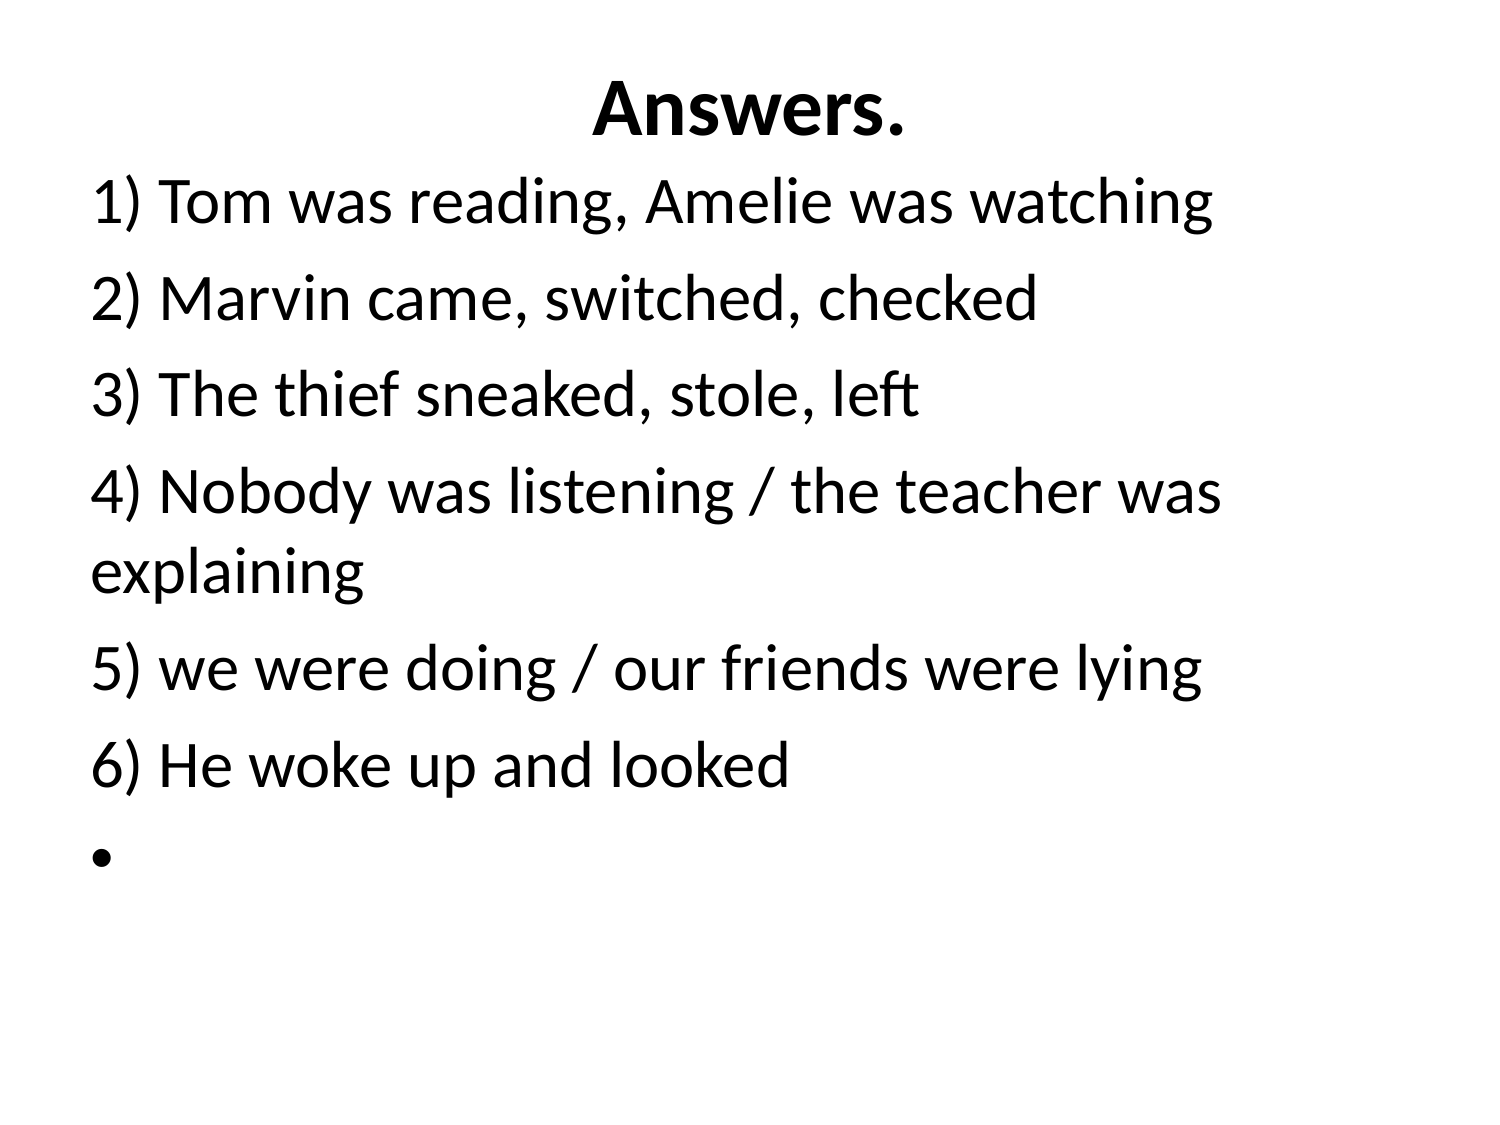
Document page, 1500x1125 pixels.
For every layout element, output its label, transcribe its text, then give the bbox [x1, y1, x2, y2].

list 1) Tom was reading, Amelie was watching 2) Marvin came, switched, checked 3) The thief sneaked, stole, left 4) Nobody was listening / the teacher was explaining 5) we were doing / our friends were lying 6) He woke up and looked [75, 149, 1426, 1071]
title Answers. [75, 45, 1426, 138]
